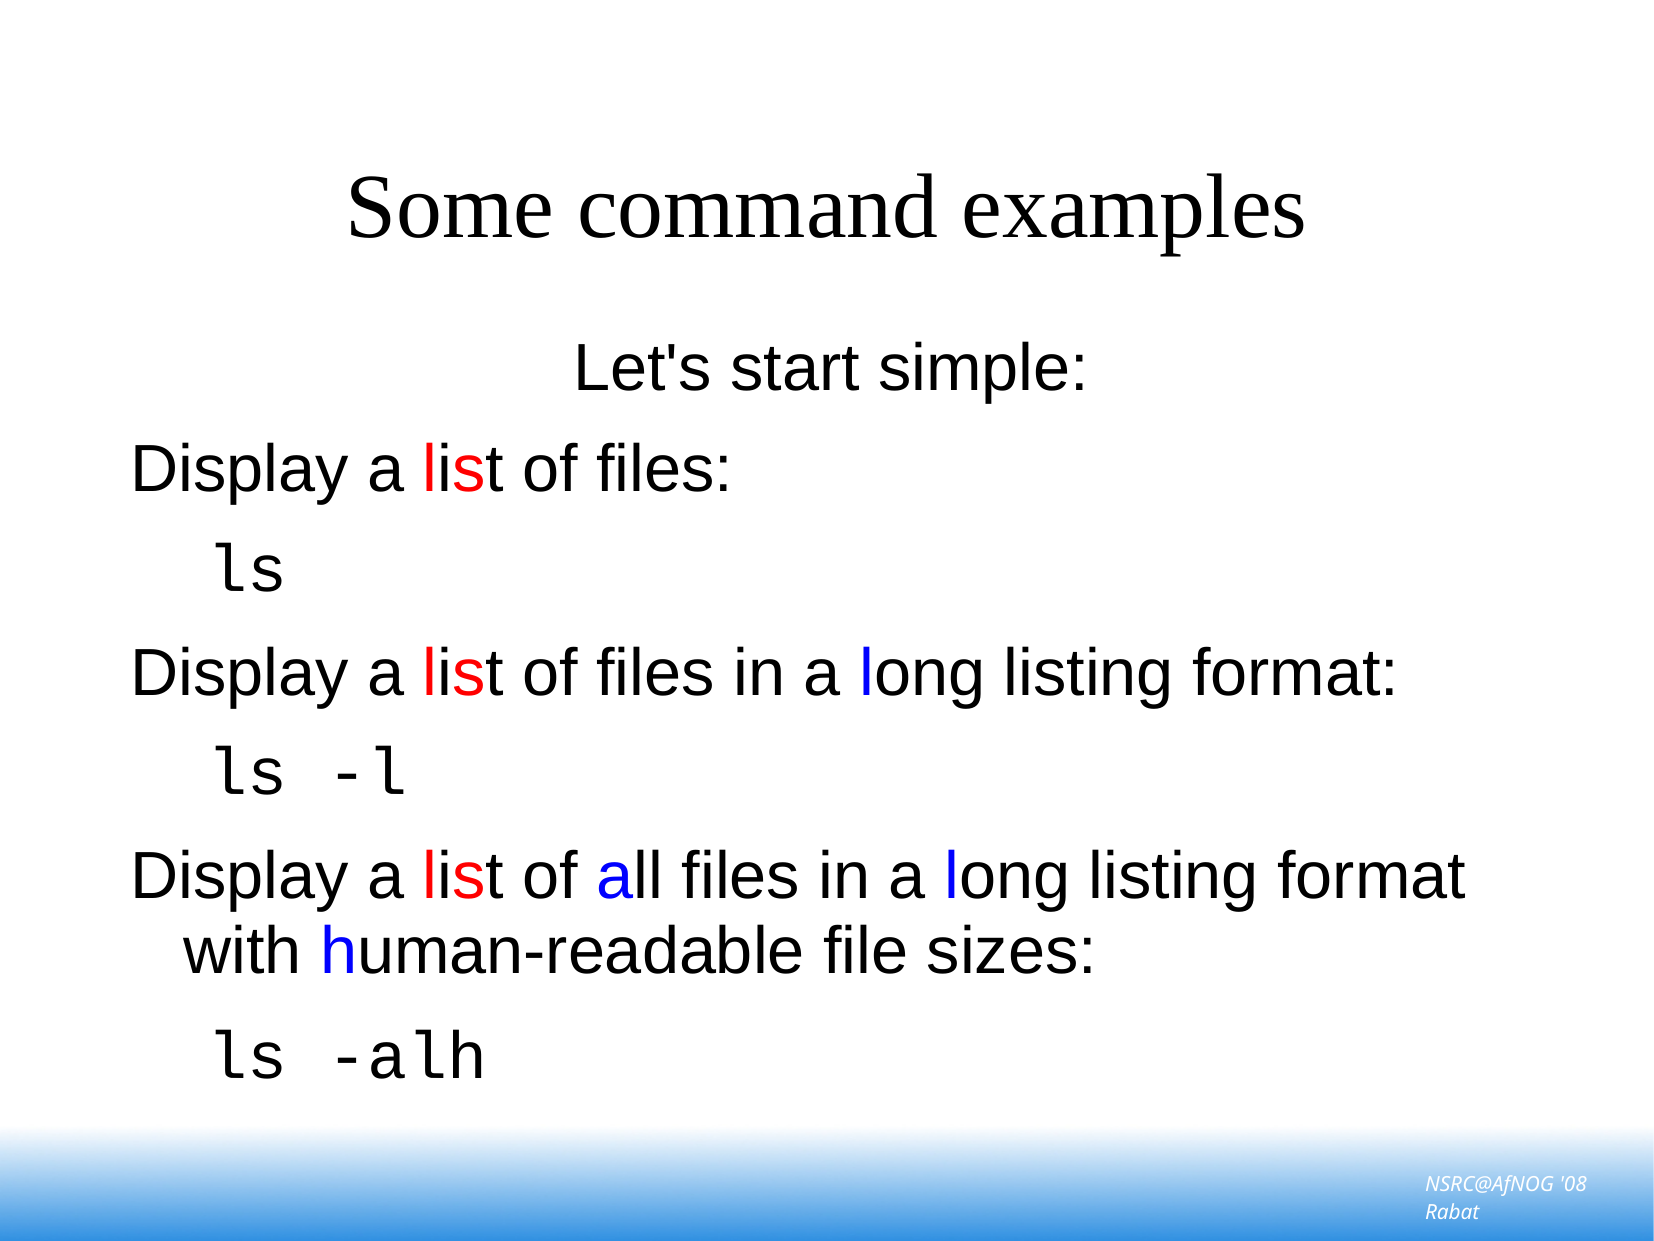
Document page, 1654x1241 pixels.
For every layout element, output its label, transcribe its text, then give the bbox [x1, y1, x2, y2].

picture [0, 1124, 1654, 1241]
title Some command examples [121, 102, 1534, 310]
list Let's start simple: Display a list of files: ls Display a list of files in a long listing format: ls -l Display a list of all files in a long listing format with human-readable file sizes: ls -alh [112, 332, 1534, 1198]
